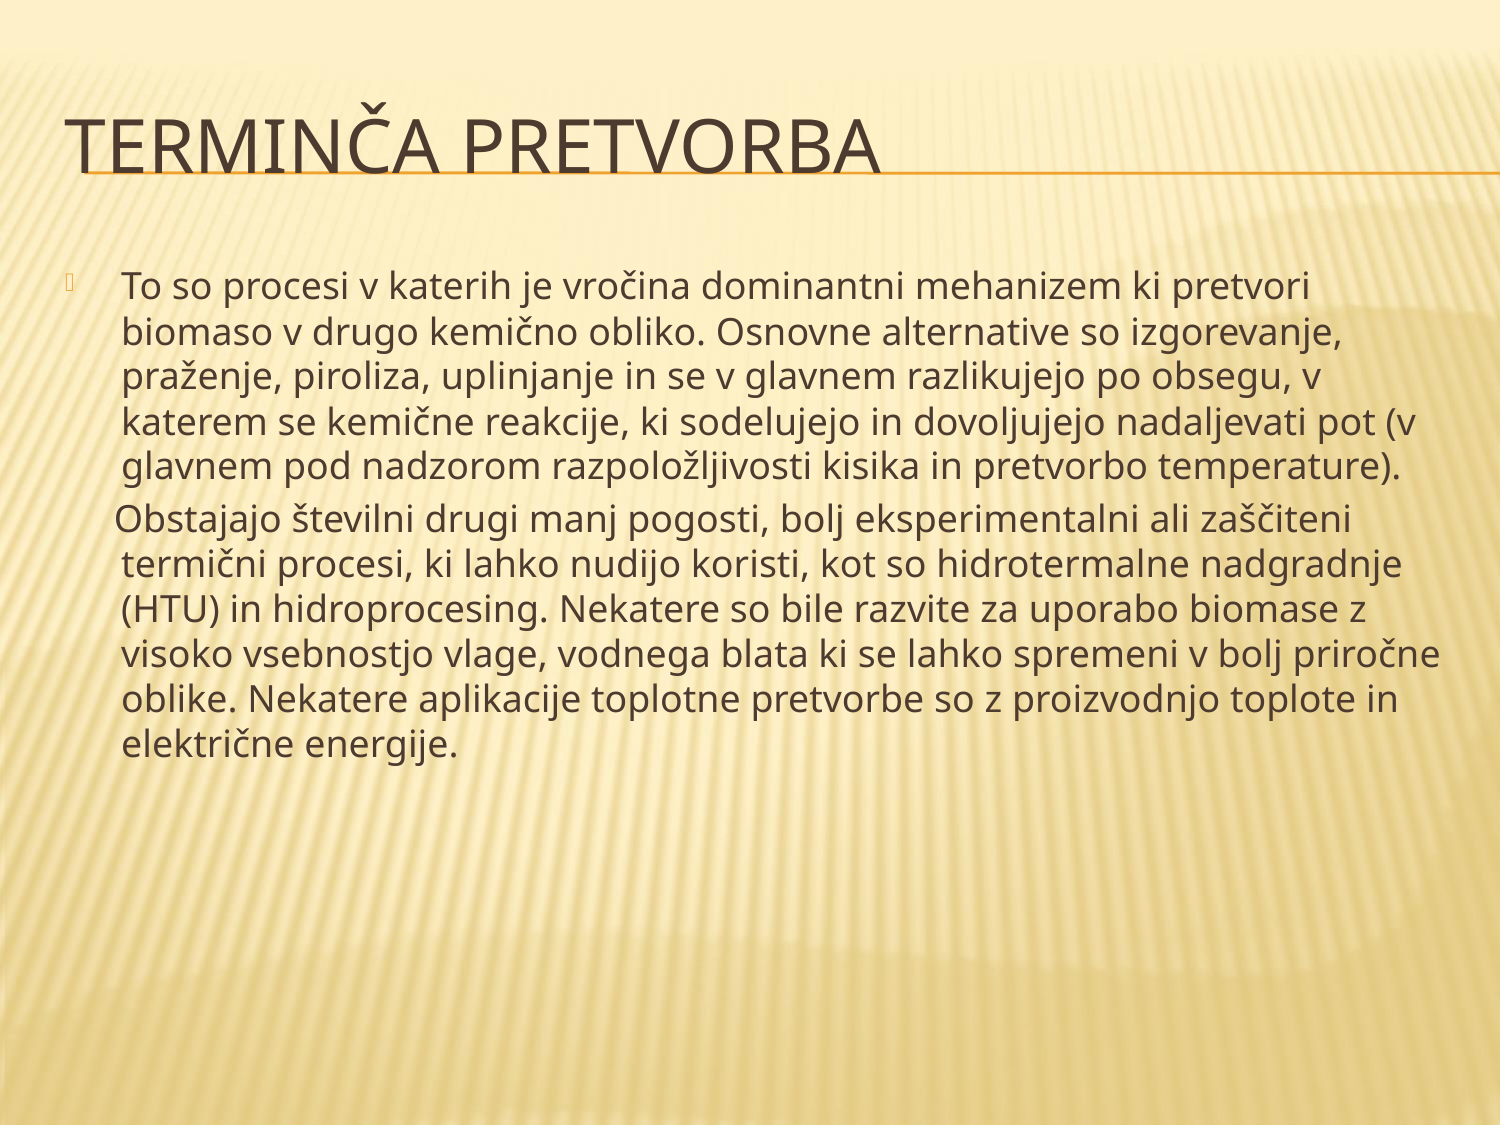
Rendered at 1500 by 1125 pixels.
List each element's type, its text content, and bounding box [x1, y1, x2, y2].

title Terminča pretvorba [50, 75, 1475, 213]
picture [0, 0, 1500, 1125]
list To so procesi v katerih je vročina dominantni mehanizem ki pretvori biomaso v drugo kemično obliko. Osnovne alternative so izgorevanje, praženje, piroliza, uplinjanje in se v glavnem razlikujejo po obsegu, v katerem se kemične reakcije, ki sodelujejo in dovoljujejo nadaljevati pot (v glavnem pod nadzorom razpoložljivosti kisika in pretvorbo temperature). Obstajajo številni drugi manj pogosti, bolj eksperimentalni ali zaščiteni termični procesi, ki lahko nudijo koristi, kot so hidrotermalne nadgradnje (HTU) in hidroprocesing. Nekatere so bile razvite za uporabo biomase z visoko vsebnostjo vlage, vodnega blata ki se lahko spremeni v bolj priročne oblike. Nekatere aplikacije toplotne pretvorbe so z proizvodnjo toplote in električne energije. [50, 254, 1475, 998]
